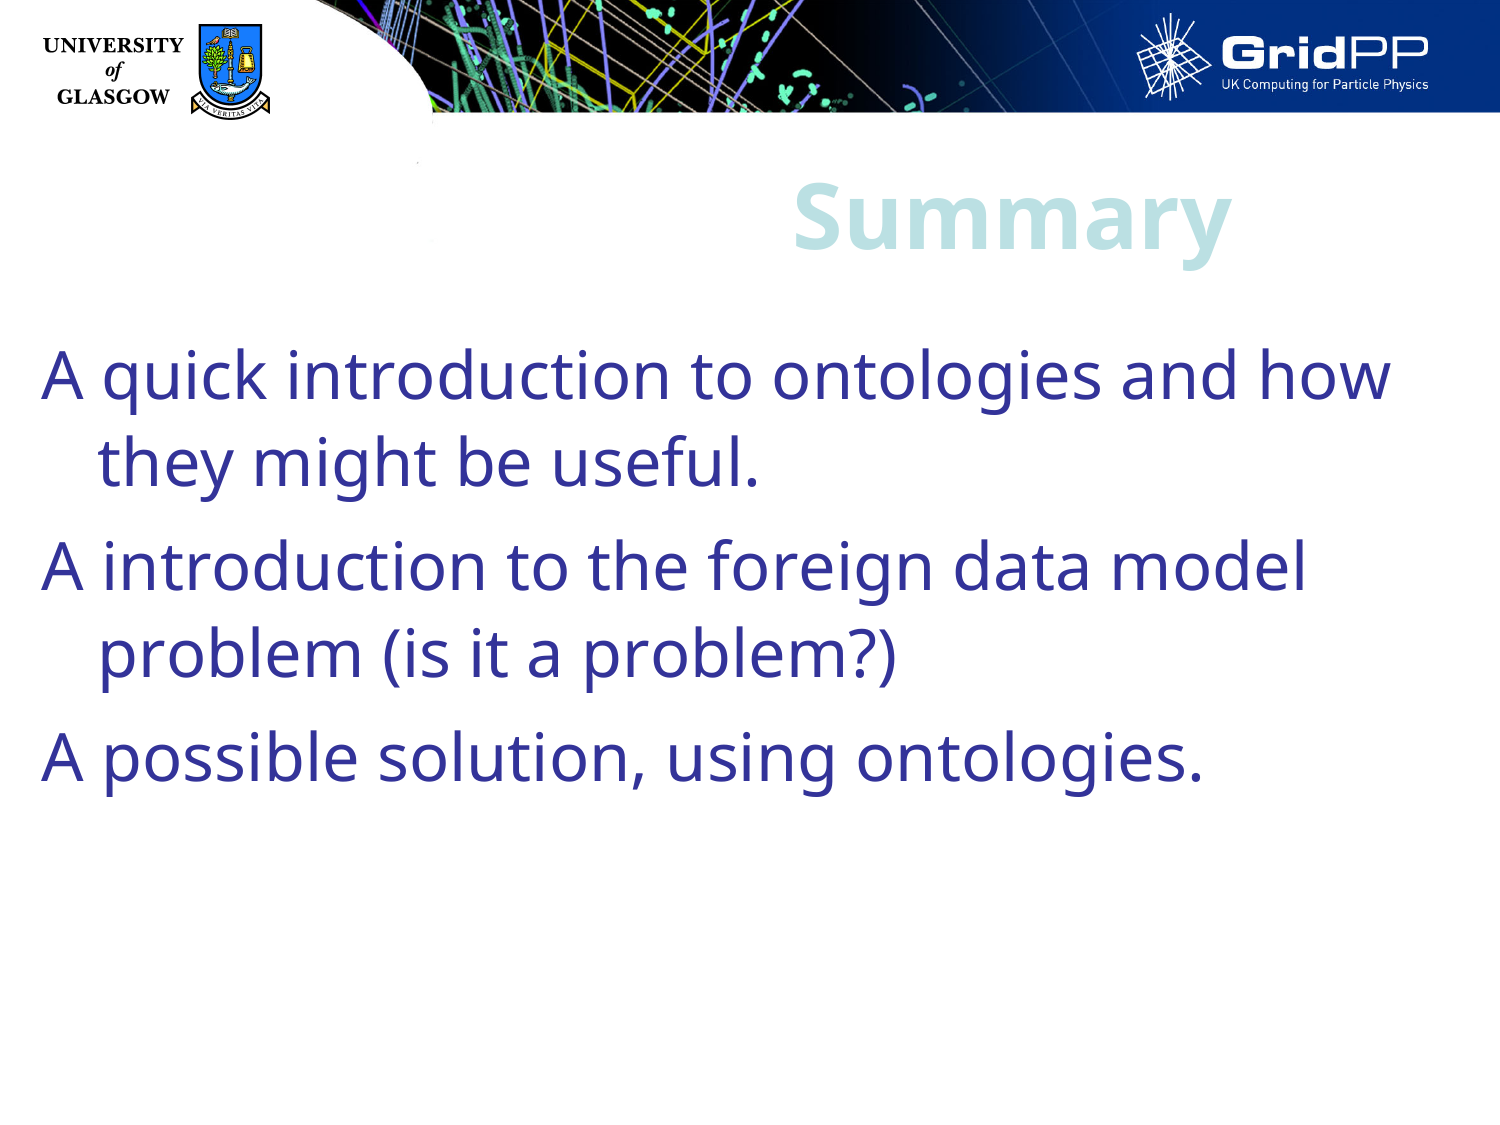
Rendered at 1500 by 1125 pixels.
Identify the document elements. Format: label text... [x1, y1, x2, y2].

title Summary [568, 94, 1457, 334]
picture [0, 0, 1500, 1125]
list A quick introduction to ontologies and how they might be useful. A introduction to the foreign data model problem (is it a problem?) A possible solution, using ontologies. [41, 329, 1442, 1105]
